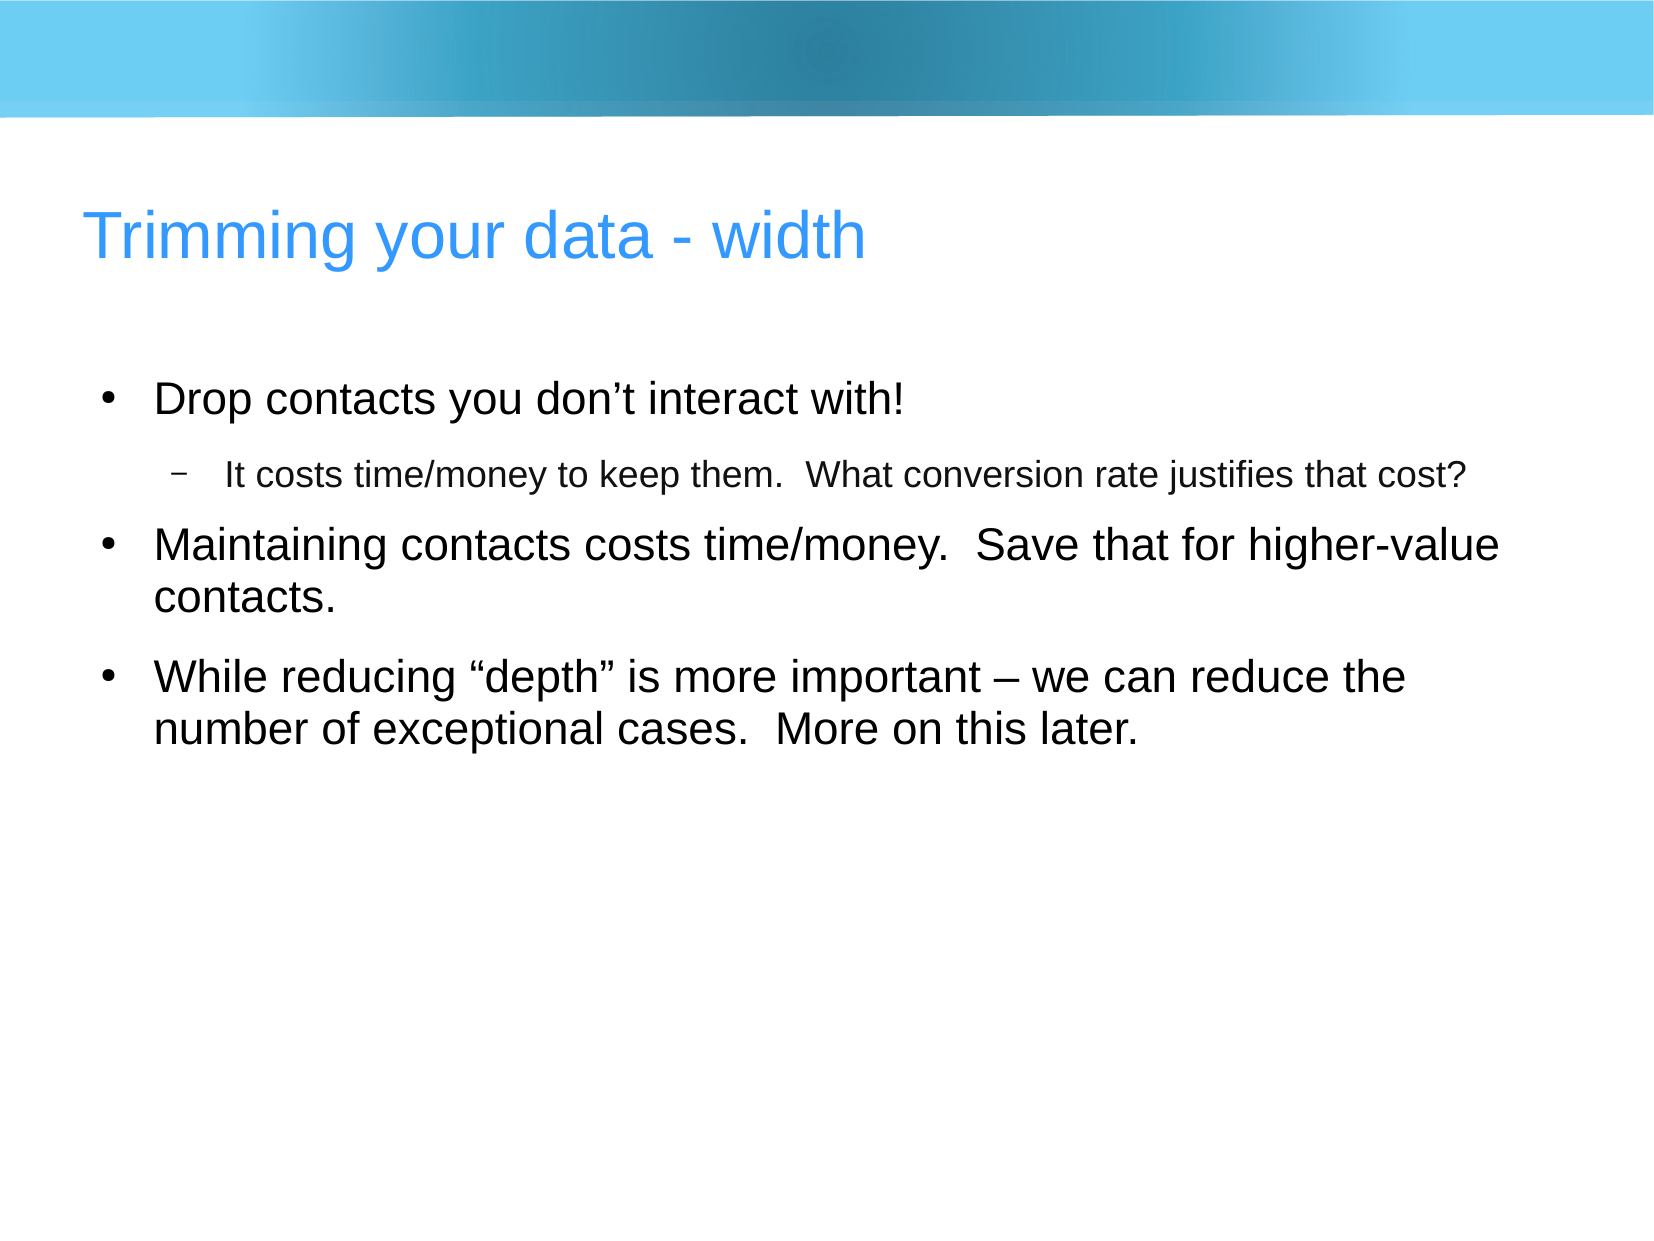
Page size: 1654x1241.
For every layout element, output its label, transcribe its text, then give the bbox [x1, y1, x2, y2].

picture [0, 0, 1654, 1241]
title Trimming your data - width [82, 132, 1571, 340]
list Drop contacts you don’t interact with! It costs time/money to keep them. What conversion rate justifies that cost? Maintaining contacts costs time/money. Save that for higher-value contacts. While reducing “depth” is more important – we can reduce the number of exceptional cases. More on this later. [82, 372, 1571, 1093]
